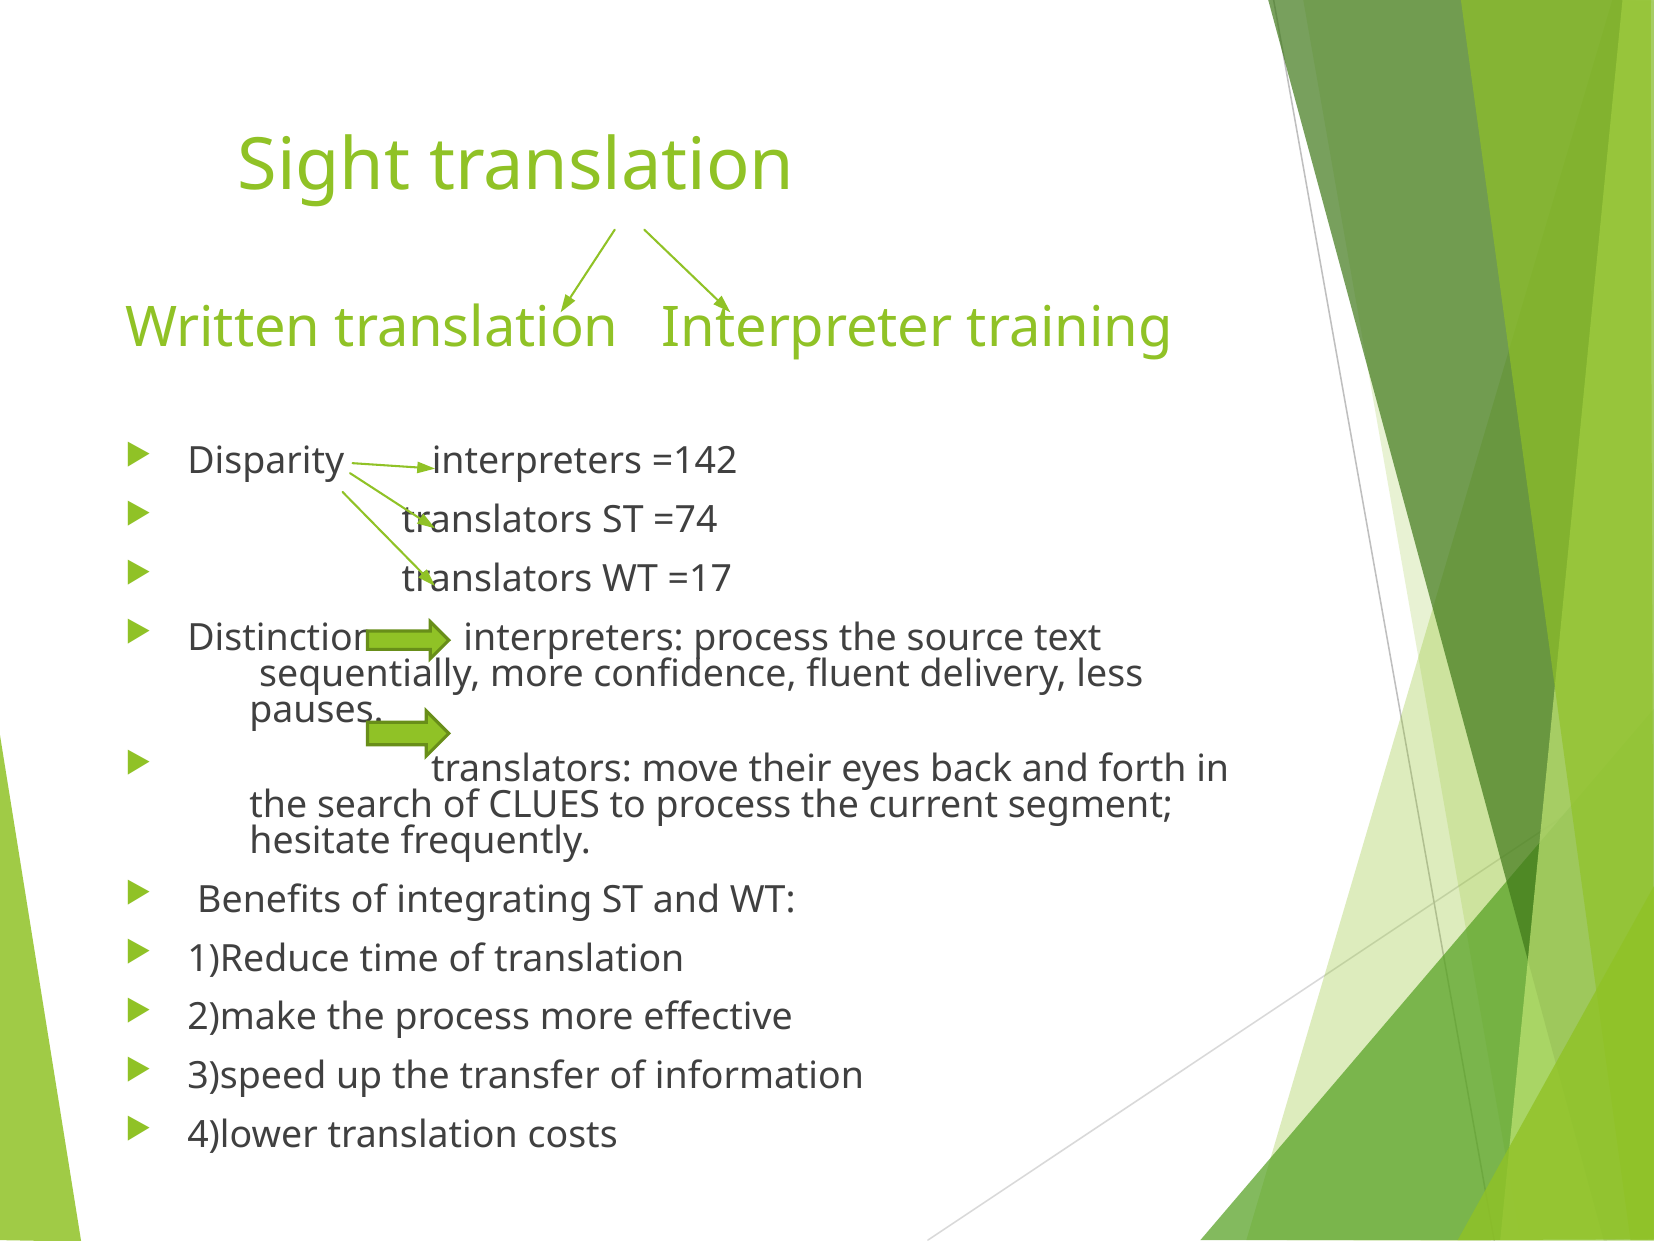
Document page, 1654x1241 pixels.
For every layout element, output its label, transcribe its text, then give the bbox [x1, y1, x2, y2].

text_box [367, 710, 449, 757]
text_box [367, 621, 449, 659]
list Disparity interpreters =142 translators ST =74 translators WT =17 Distinction interpreters: process the source text sequentially, more confidence, fluent delivery, less pauses. translators: move their eyes back and forth in the search of CLUES to process the current segment; hesitate frequently. Benefits of integrating ST and WT: 1)Reduce time of translation 2)make the process more effective 3)speed up the transfer of information 4)lower translation costs [110, 437, 1259, 1178]
title Sight translation Written translation Interpreter training [110, 110, 1259, 437]
